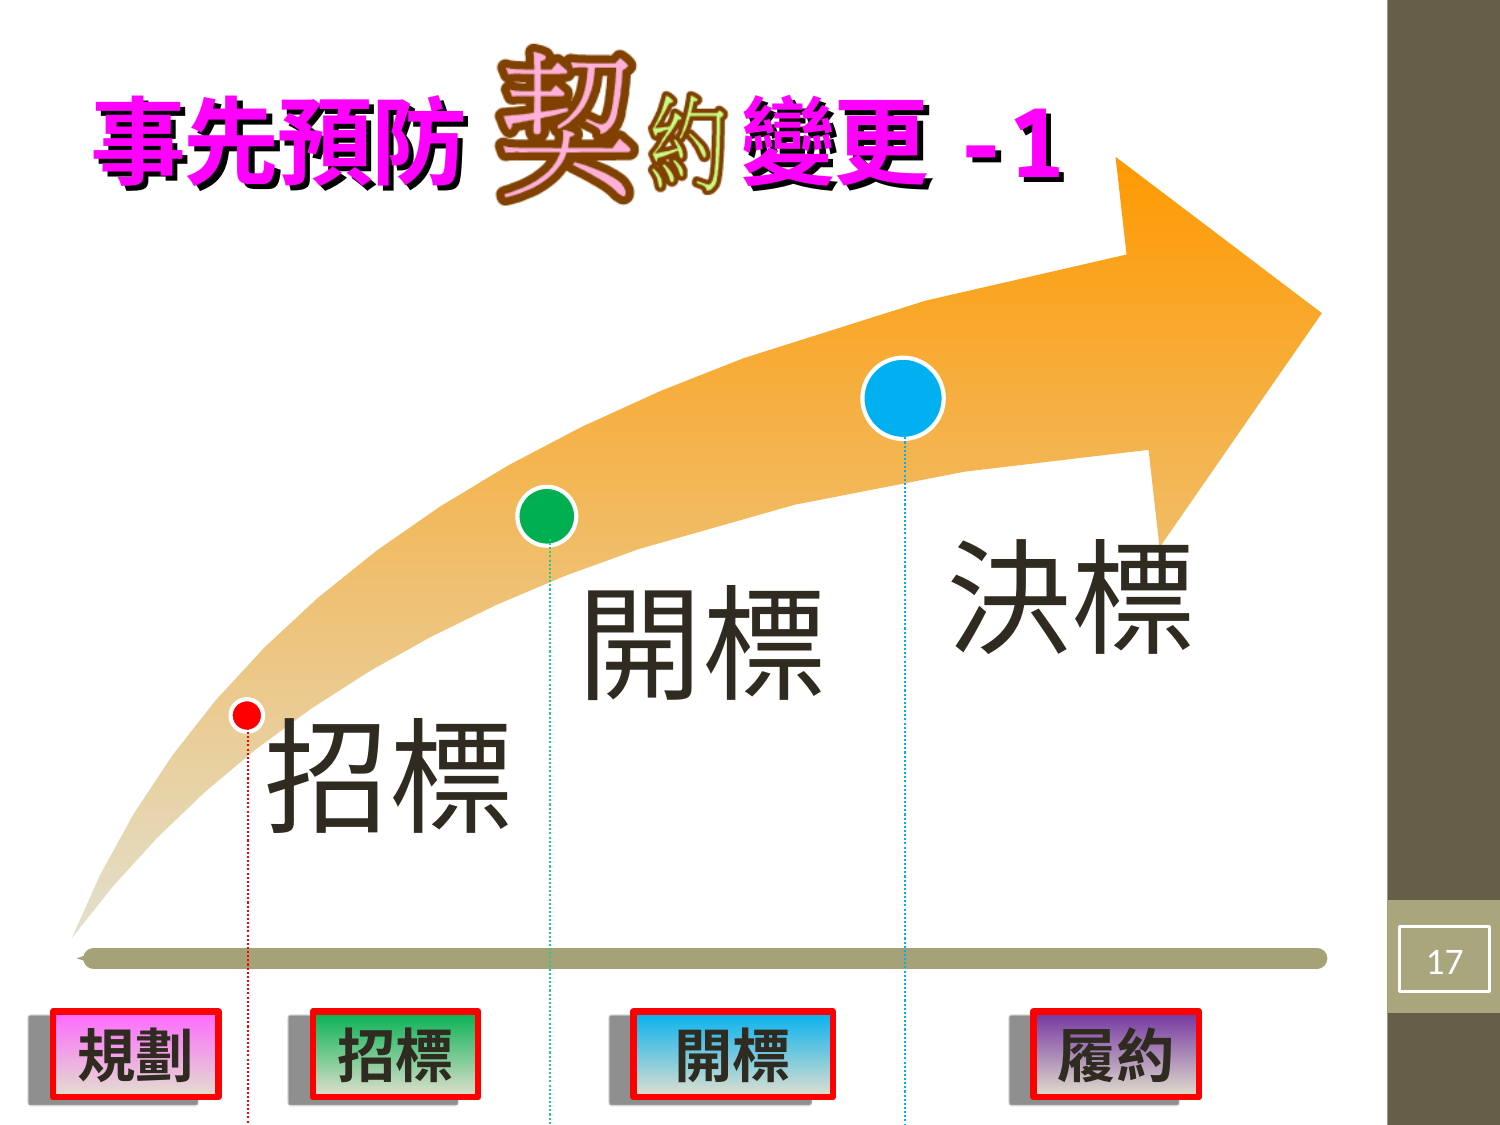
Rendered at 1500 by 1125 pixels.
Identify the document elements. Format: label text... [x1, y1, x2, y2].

title 事先預防 變更-1 [75, 45, 1326, 233]
text_box 招標 [246, 715, 539, 942]
text_box 履約 [1033, 1011, 1199, 1098]
text_box [71, 156, 1322, 939]
text_box 開標 [633, 1011, 833, 1098]
text_box 開標 [546, 582, 847, 876]
text_box 17 [1399, 926, 1490, 992]
text_box 決標 [903, 536, 1204, 803]
picture [473, 36, 741, 211]
text_box 規劃 [53, 1011, 219, 1098]
text_box 招標 [312, 1011, 479, 1098]
